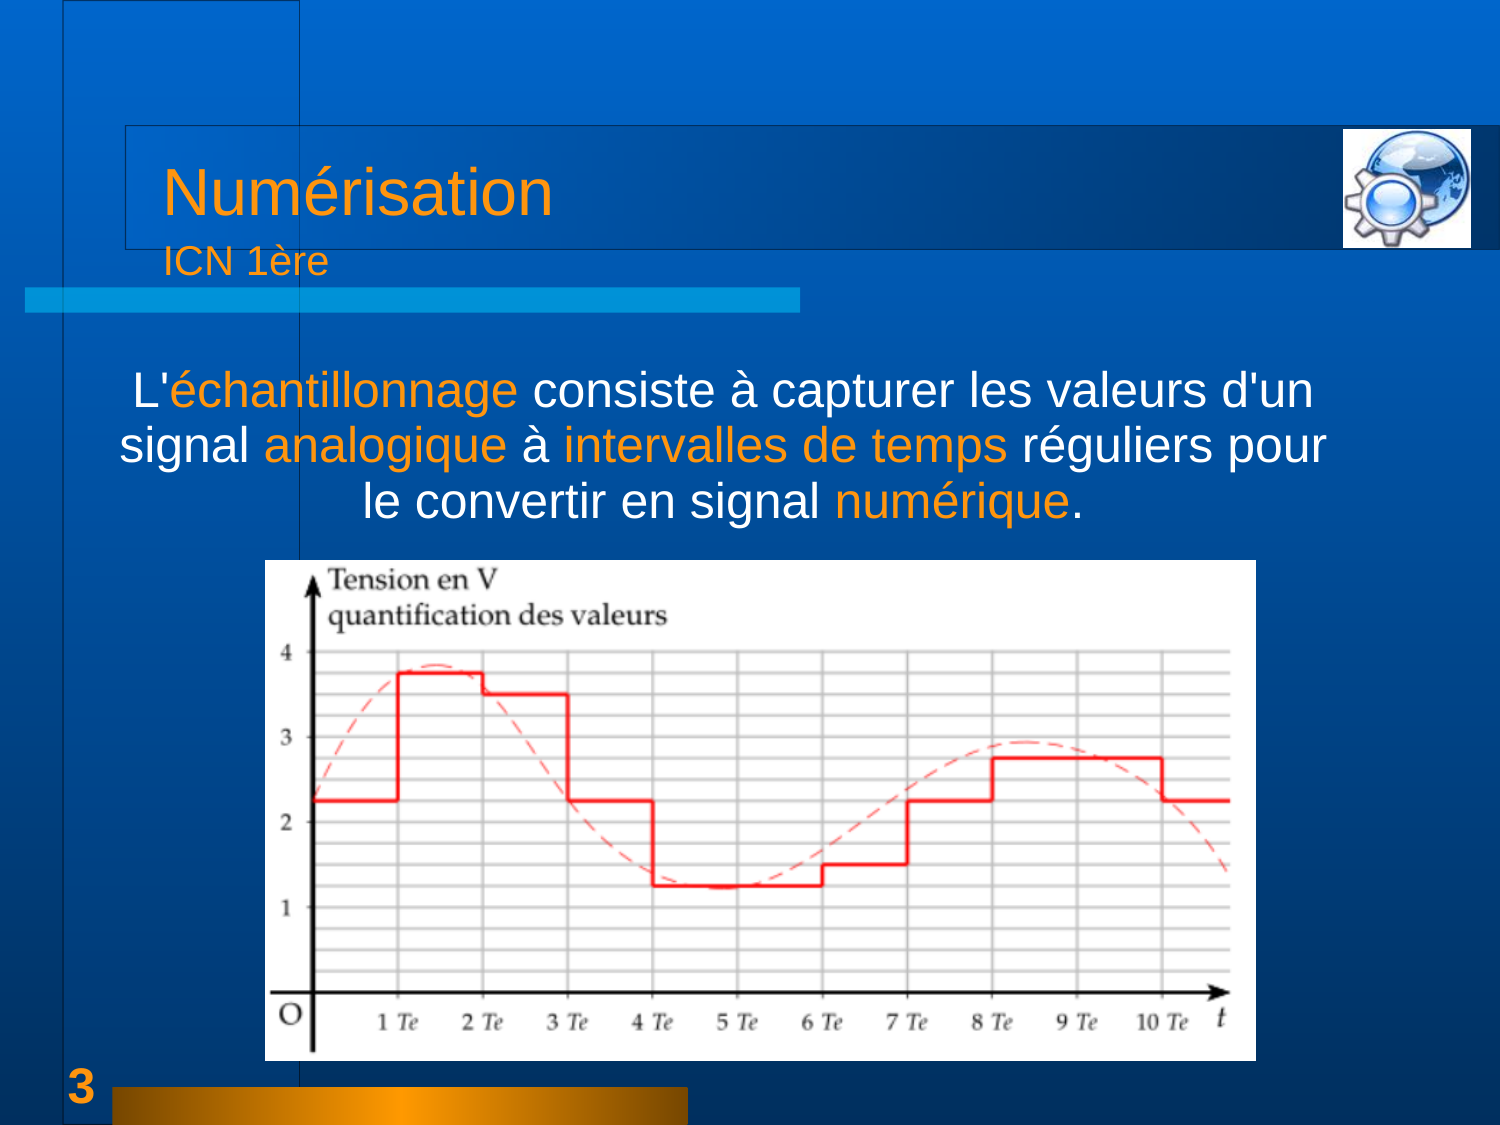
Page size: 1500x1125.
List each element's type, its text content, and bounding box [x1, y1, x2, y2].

picture [265, 560, 1256, 1061]
text_box L'échantillonnage consiste à capturer les valeurs d'un signal analogique à intervalles de temps réguliers pour le convertir en signal numérique. [88, 354, 1359, 573]
picture [1343, 129, 1471, 248]
